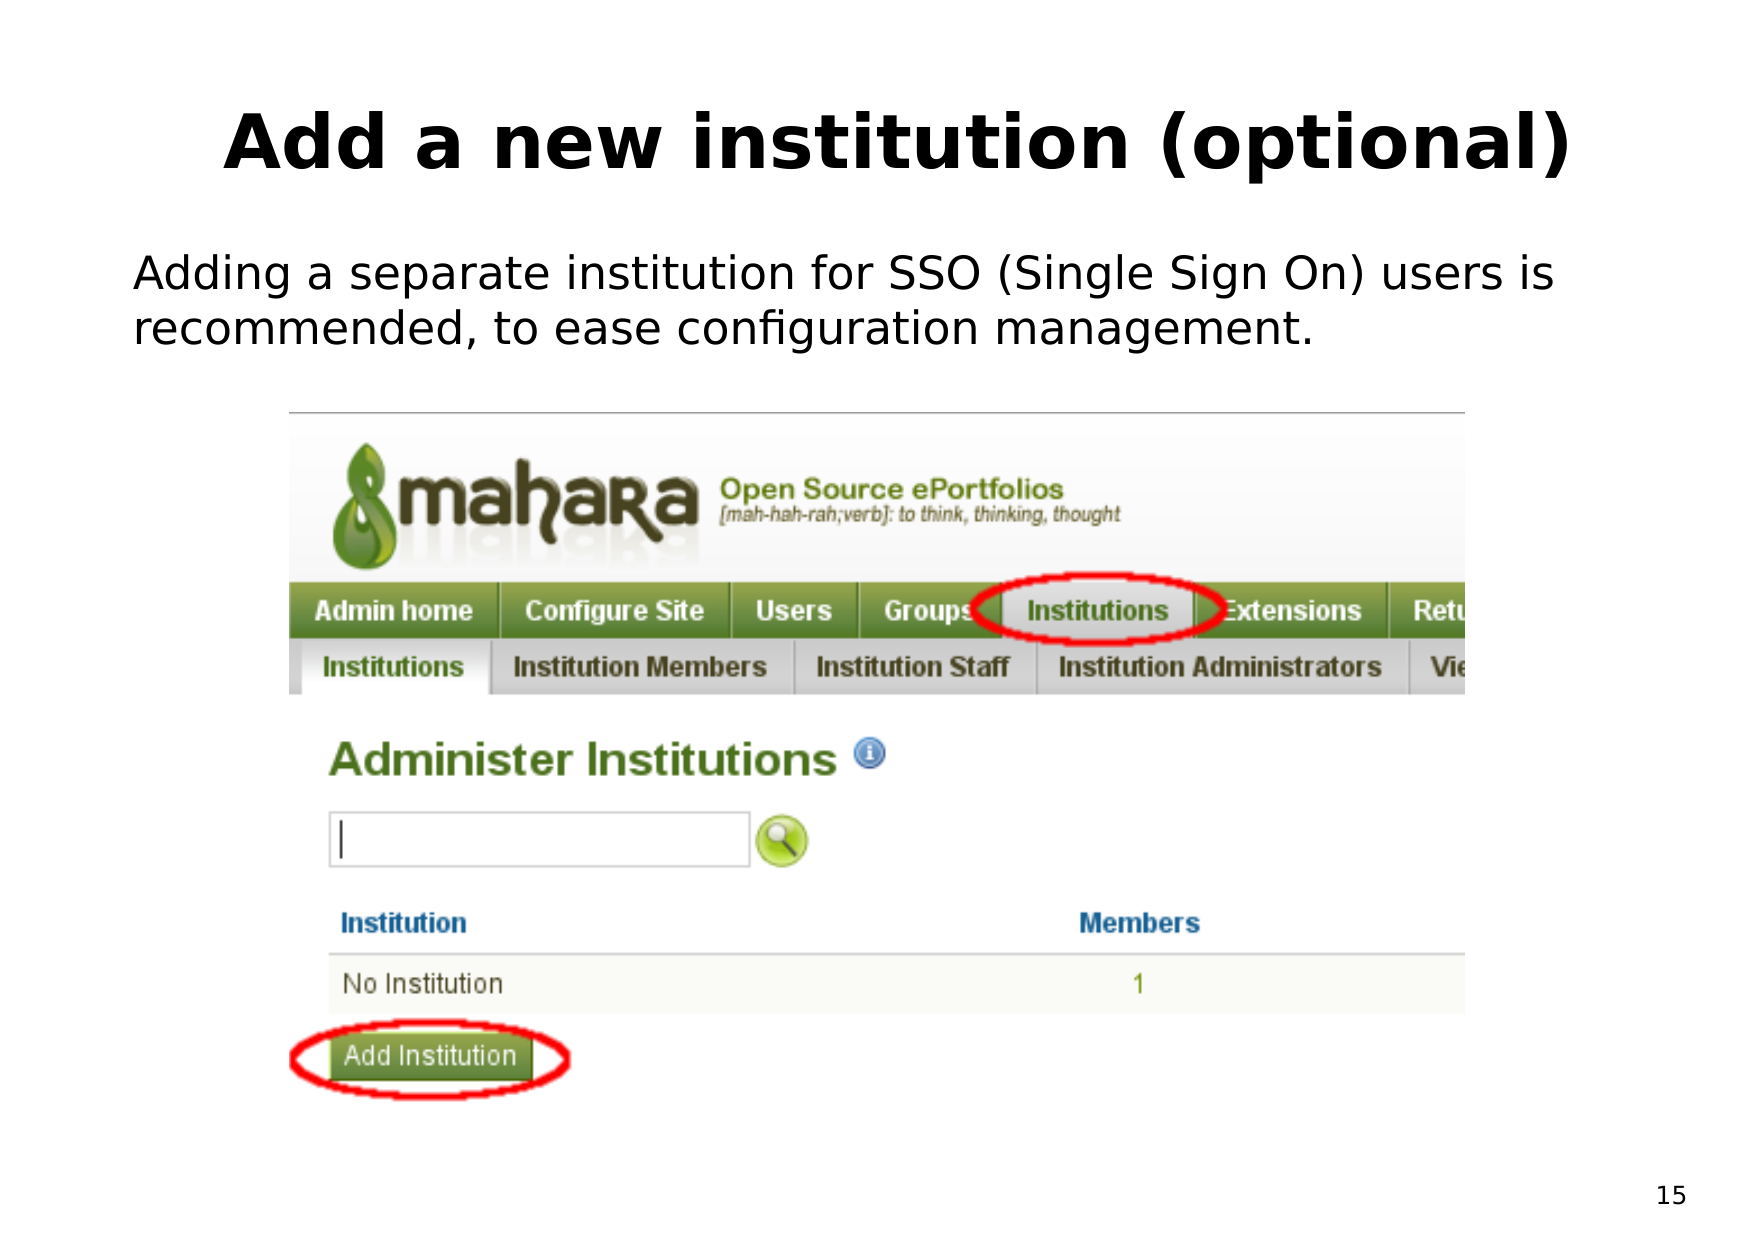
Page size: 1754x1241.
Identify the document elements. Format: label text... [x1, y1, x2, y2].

title Add a new institution (optional) [59, 34, 1713, 242]
list Adding a separate institution for SSO (Single Sign On) users is recommended, to ease configuration management. [118, 236, 1654, 1143]
picture [289, 412, 1465, 1122]
